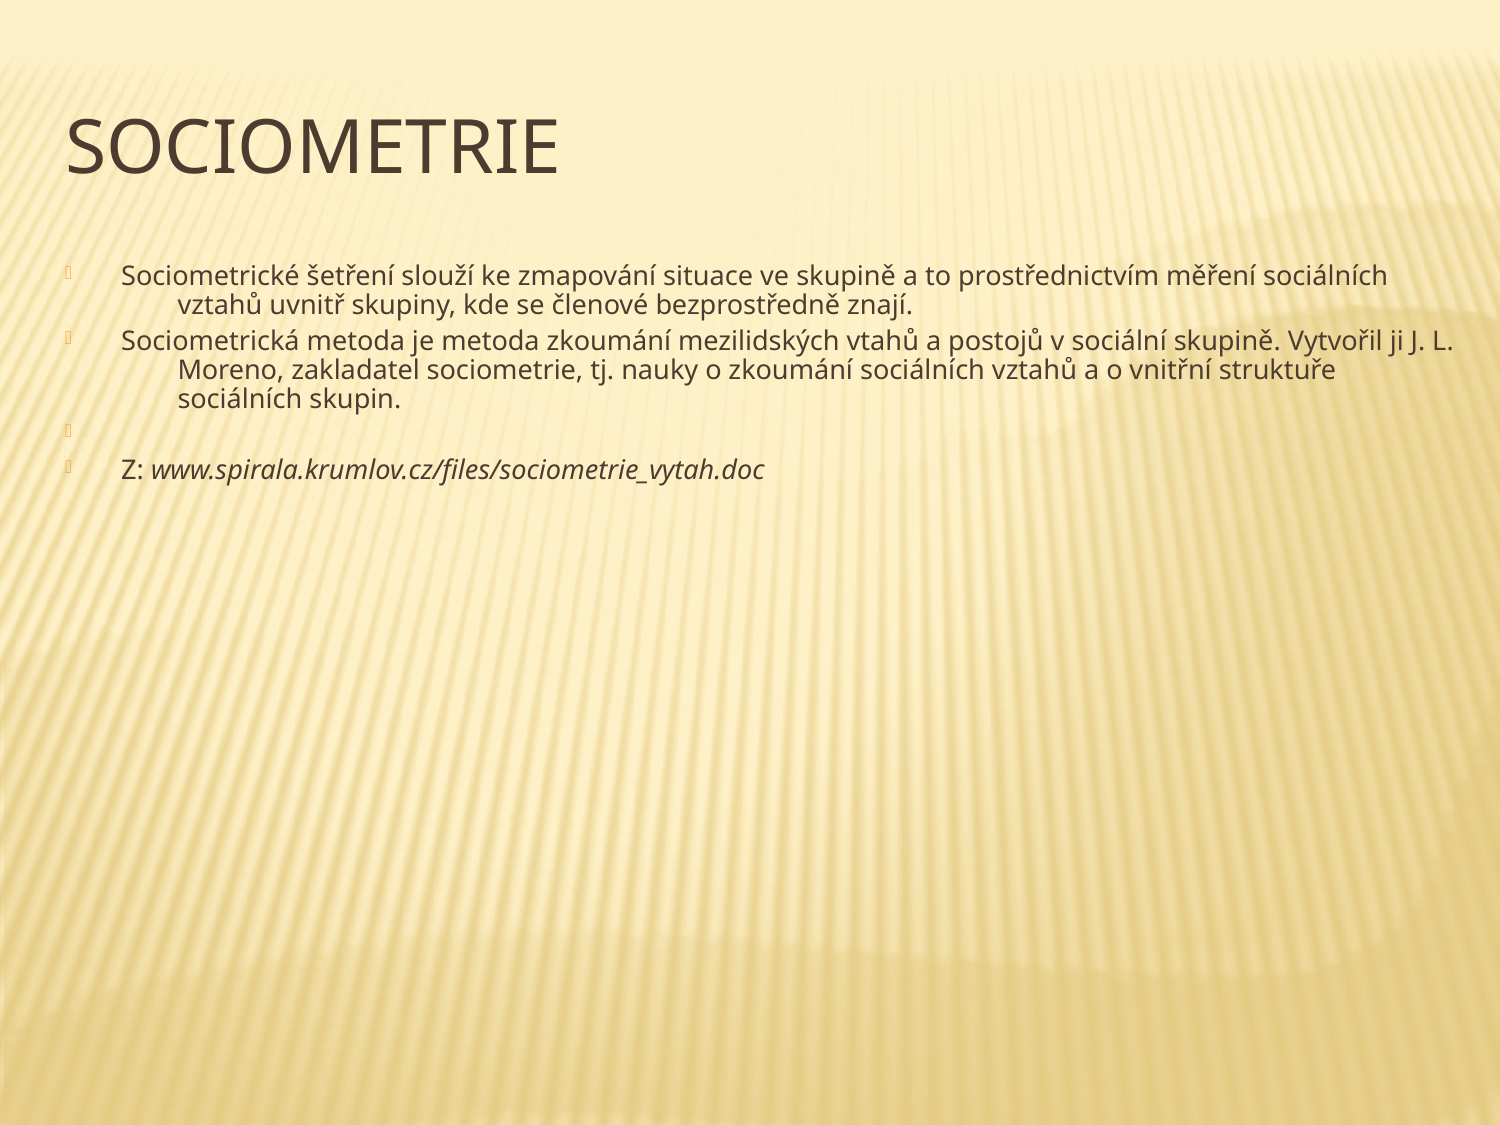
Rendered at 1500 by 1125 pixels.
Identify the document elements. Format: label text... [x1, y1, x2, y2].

list Sociometrické šetření slouží ke zmapování situace ve skupině a to prostřednictvím měření sociálních vztahů uvnitř skupiny, kde se členové bezprostředně znají. Sociometrická metoda je metoda zkoumání mezilidských vtahů a postojů v sociální skupině. Vytvořil ji J. L. Moreno, zakladatel sociometrie, tj. nauky o zkoumání sociálních vztahů a o vnitřní struktuře sociálních skupin. Z: www.spirala.krumlov.cz/files/sociometrie_vytah.doc [50, 254, 1476, 998]
title Sociometrie [50, 75, 1476, 213]
